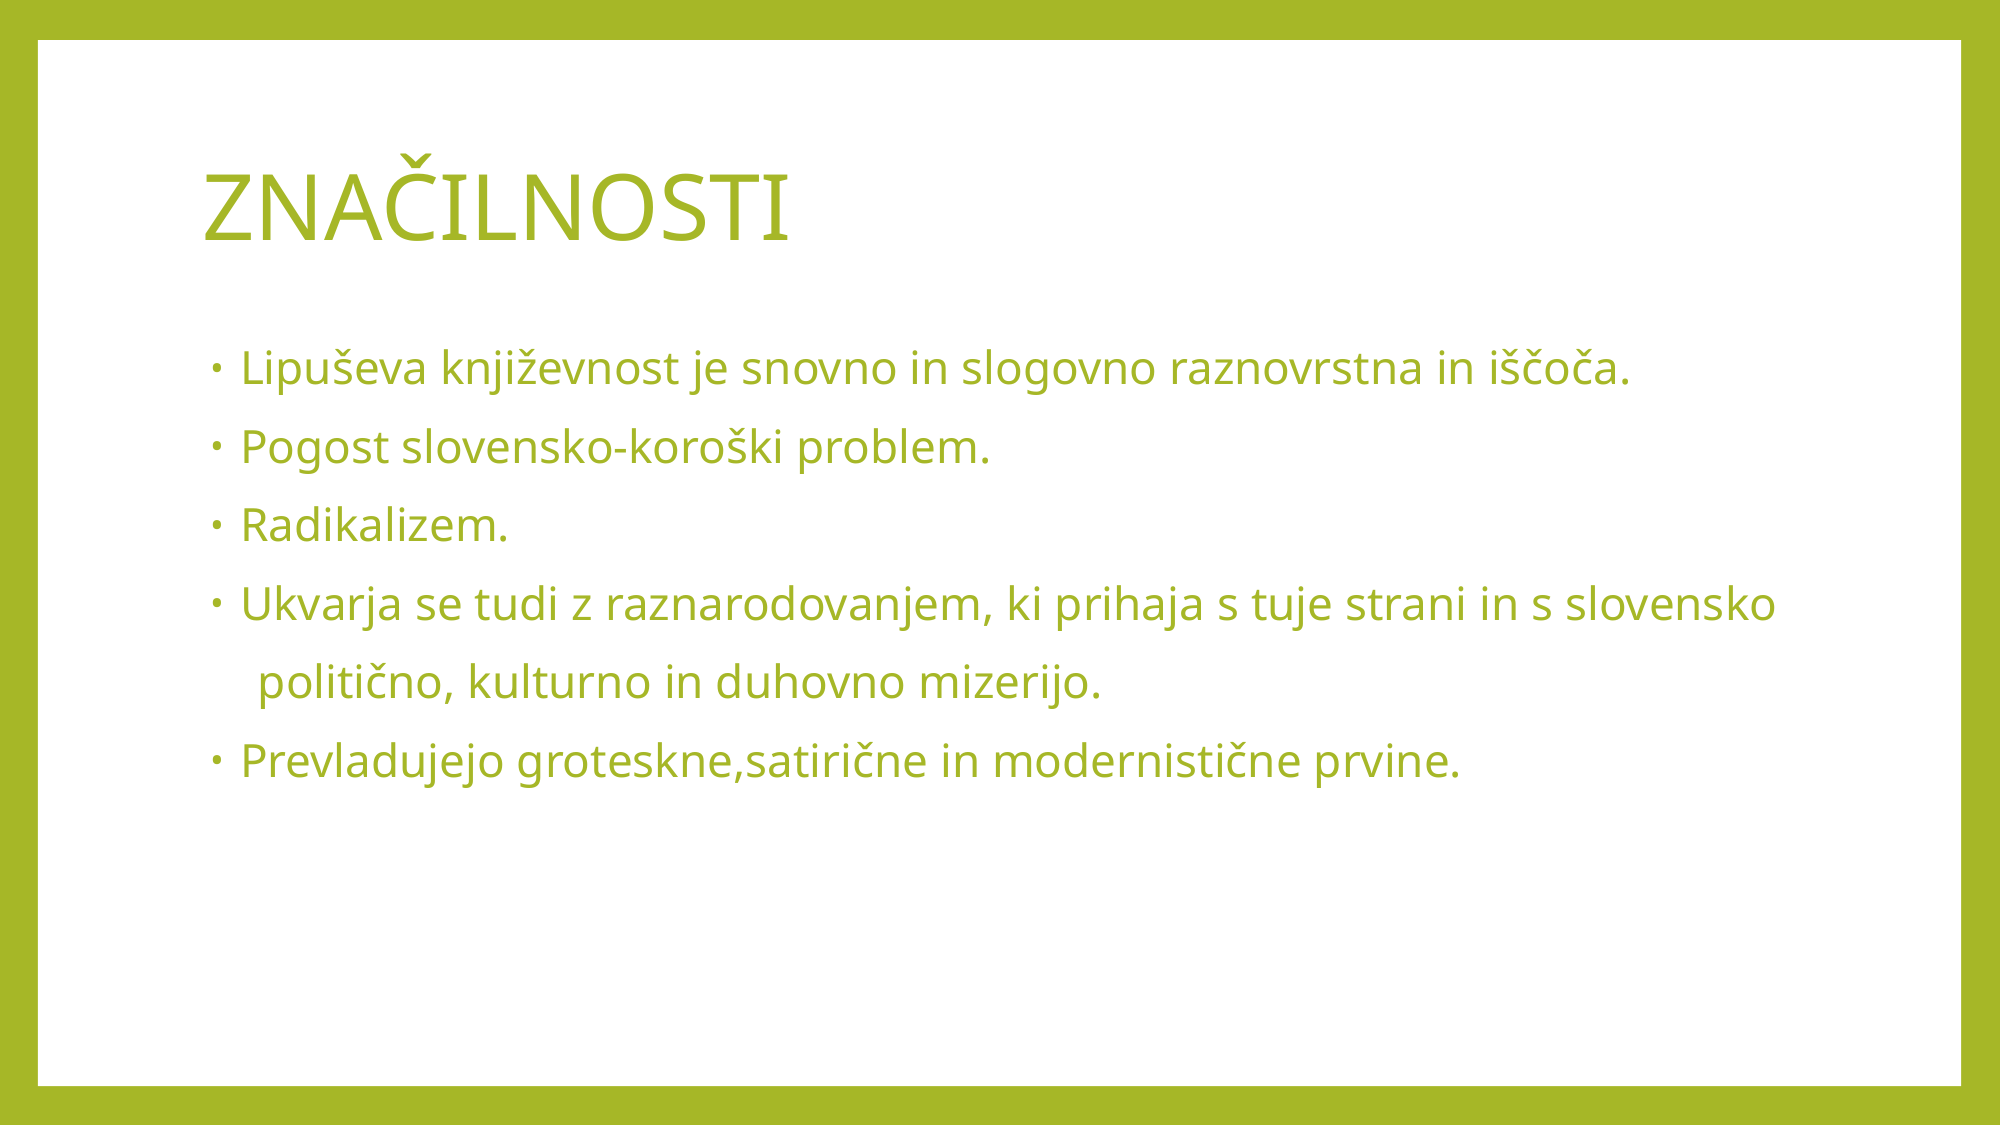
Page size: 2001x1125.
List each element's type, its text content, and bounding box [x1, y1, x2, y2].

list Lipuševa književnost je snovno in slogovno raznovrstna in iščoča. Pogost slovensko-koroški problem. Radikalizem. Ukvarja se tudi z raznarodovanjem, ki prihaja s tuje strani in s slovensko politično, kulturno in duhovno mizerijo. Prevladujejo groteskne,satirične in modernistične prvine. [187, 337, 1807, 1000]
title ZNAČILNOSTI [187, 99, 1808, 323]
